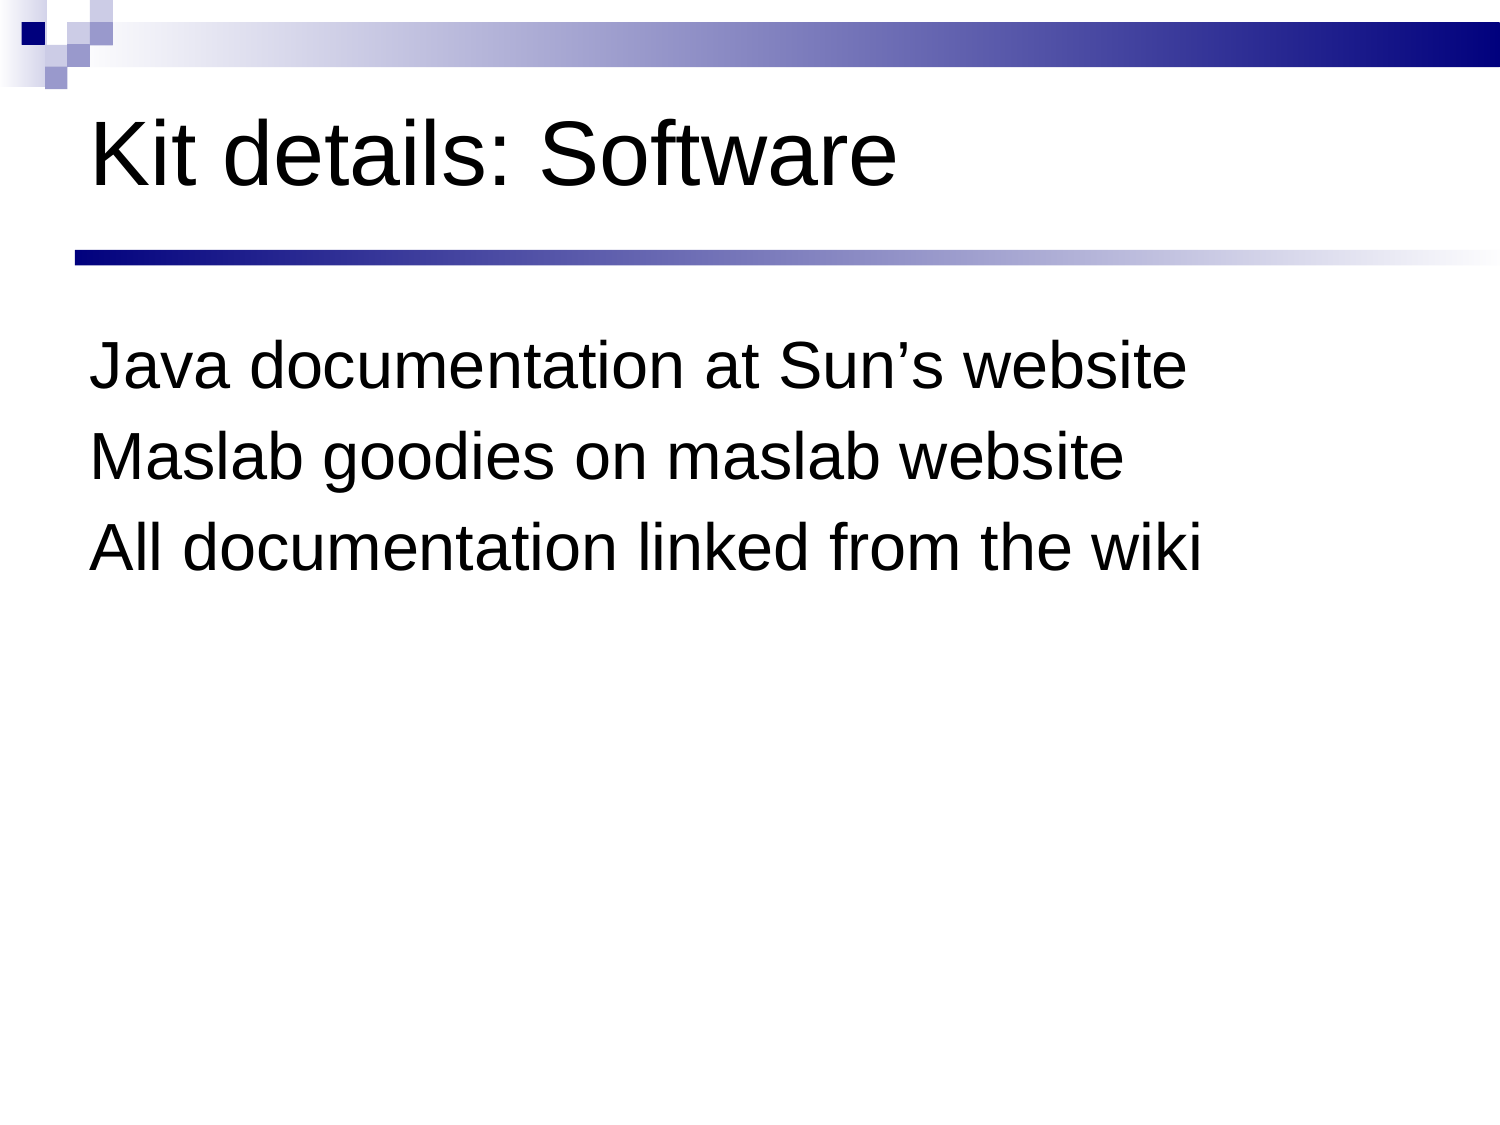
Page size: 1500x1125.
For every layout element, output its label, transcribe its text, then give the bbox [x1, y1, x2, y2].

title Kit details: Software [75, 75, 1426, 238]
list Java documentation at Sun’s website Maslab goodies on maslab website All documentation linked from the wiki [75, 324, 1426, 963]
